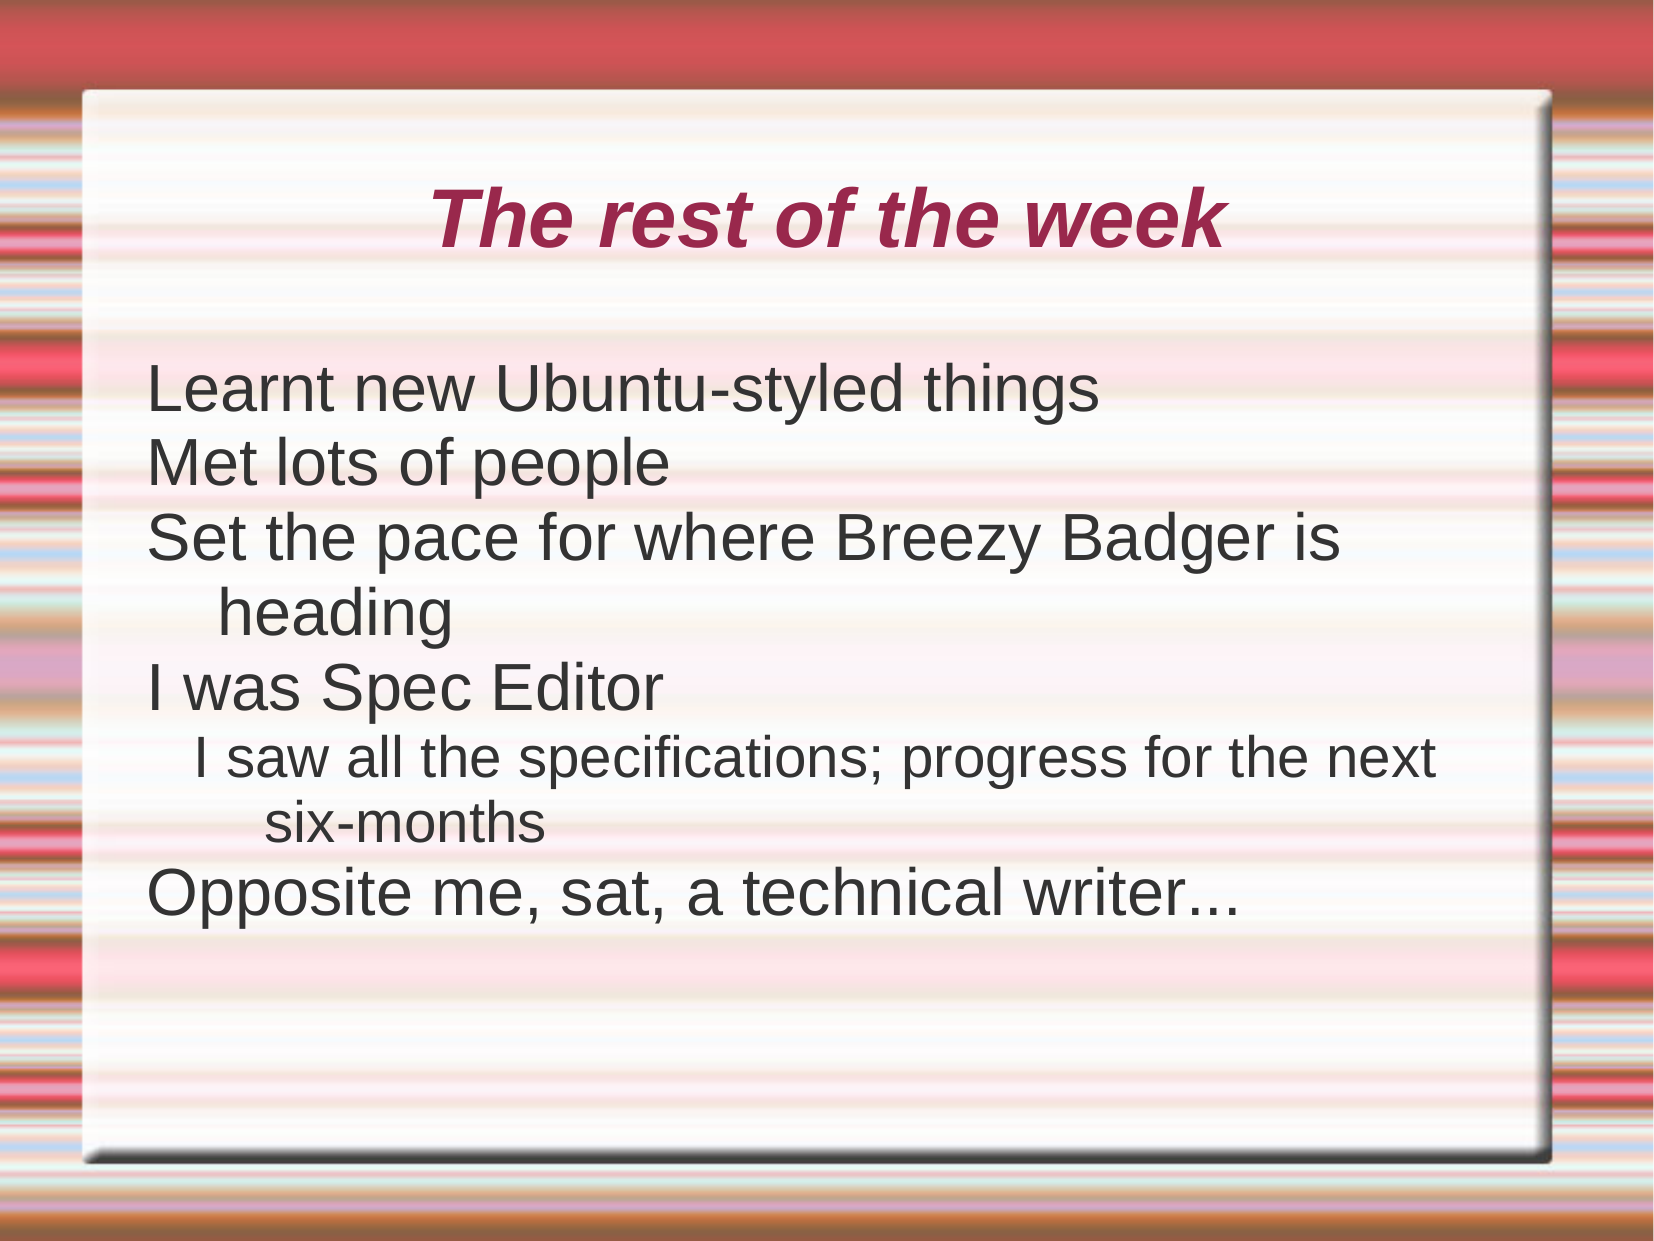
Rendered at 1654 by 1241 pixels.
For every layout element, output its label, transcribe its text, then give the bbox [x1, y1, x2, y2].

list Learnt new Ubuntu-styled things Met lots of people Set the pace for where Breezy Badger is heading I was Spec Editor I saw all the specifications; progress for the next six-months Opposite me, sat, a technical writer... [134, 350, 1516, 1133]
title The rest of the week [121, 114, 1534, 322]
picture [0, 0, 1654, 1241]
